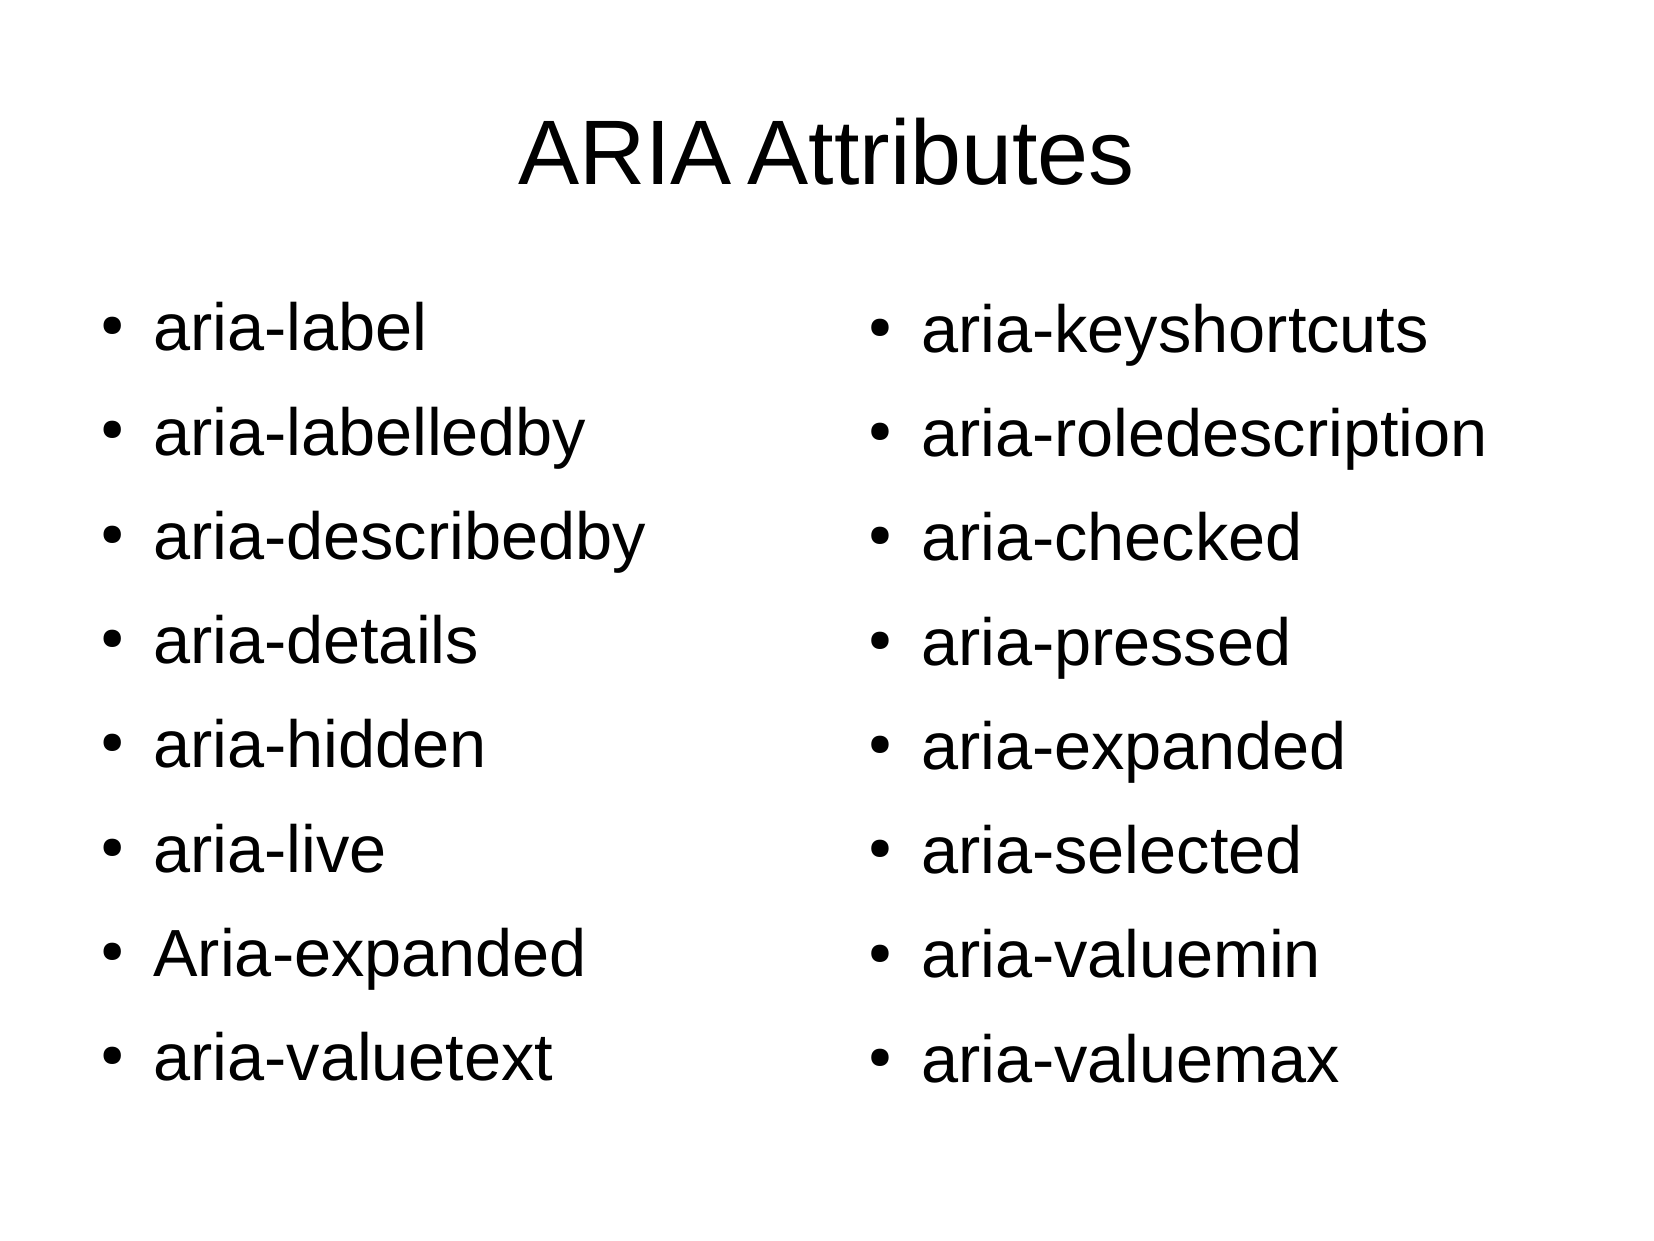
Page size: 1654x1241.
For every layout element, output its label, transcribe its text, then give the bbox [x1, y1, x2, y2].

list aria-keyshortcuts aria-roledescription aria-checked aria-pressed aria-expanded aria-selected aria-valuemin aria-valuemax [850, 291, 1560, 1199]
title ARIA Attributes [82, 49, 1571, 257]
list aria-label aria-labelledby aria-describedby aria-details aria-hidden aria-live Aria-expanded aria-valuetext [82, 290, 792, 1198]
